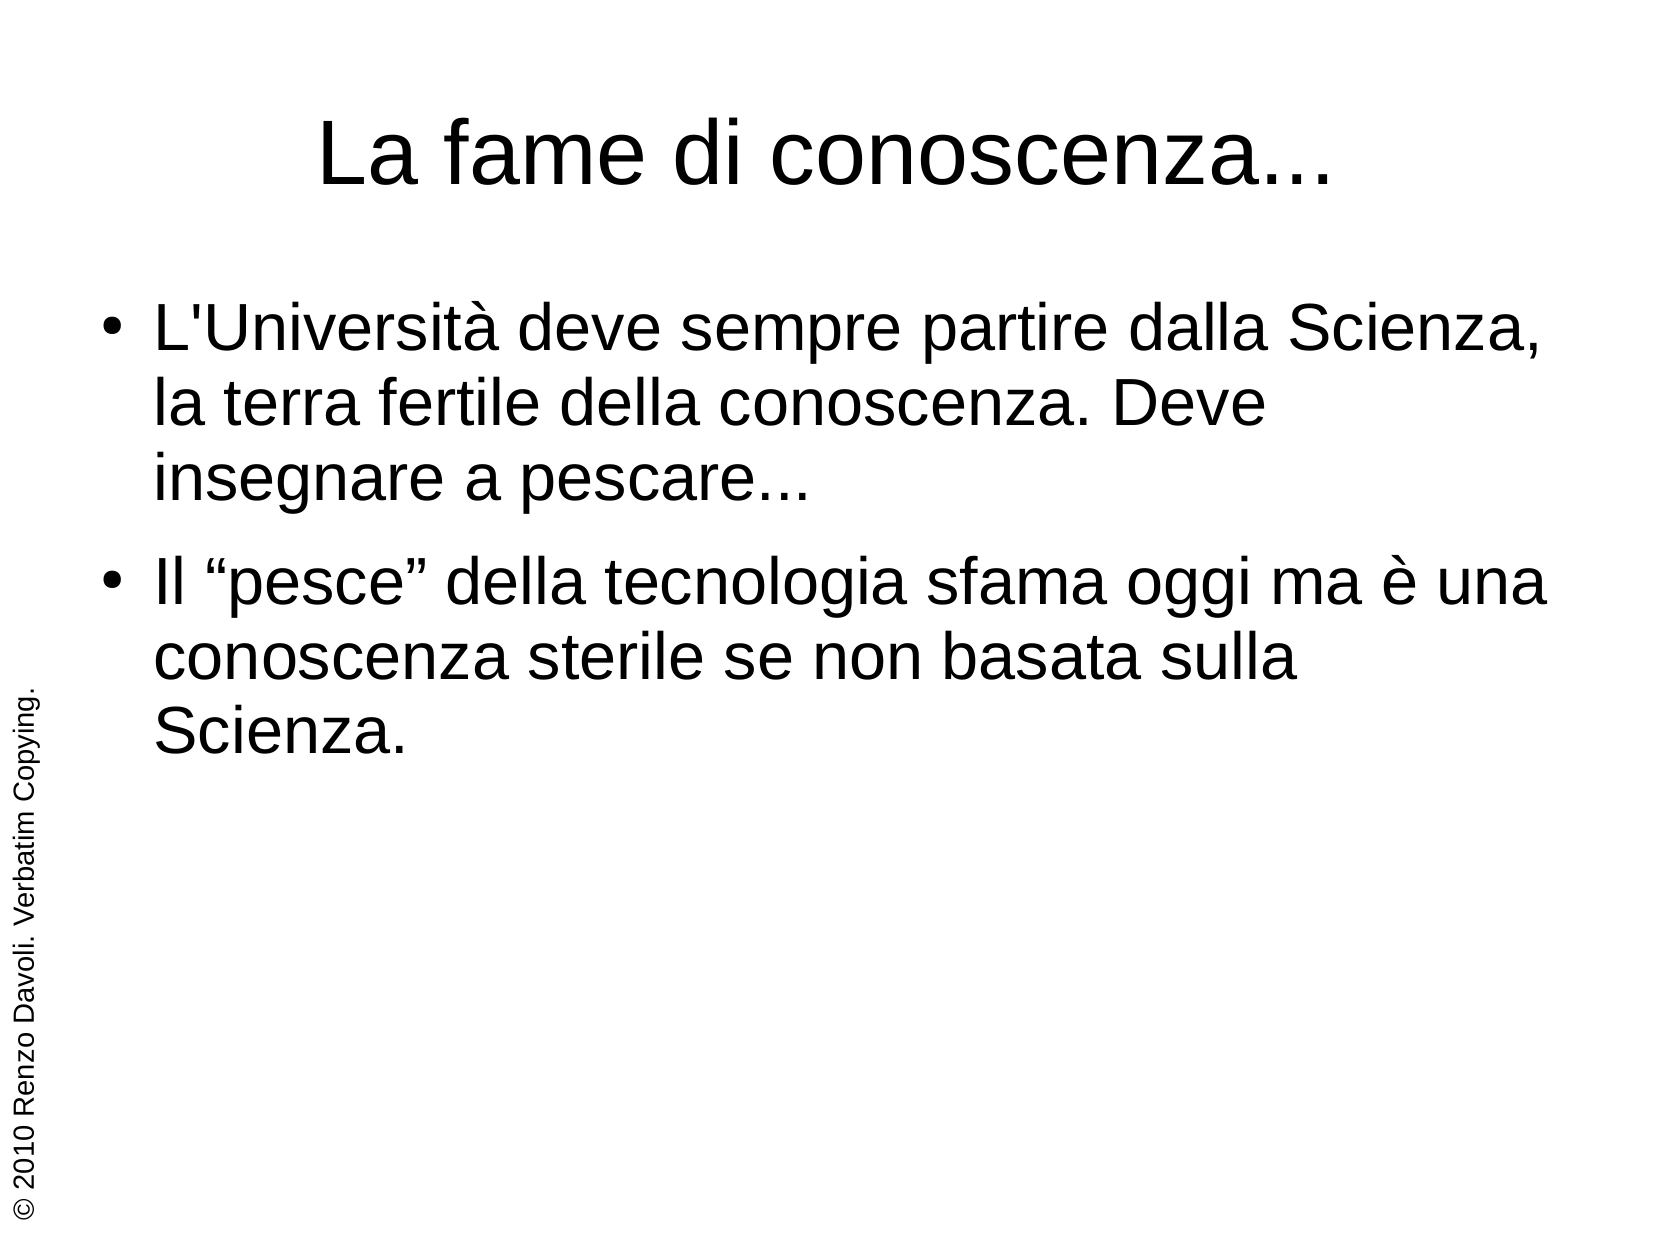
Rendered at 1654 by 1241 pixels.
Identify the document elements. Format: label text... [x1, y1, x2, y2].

title La fame di conoscenza... [82, 49, 1571, 257]
list L'Università deve sempre partire dalla Scienza, la terra fertile della conoscenza. Deve insegnare a pescare... Il “pesce” della tecnologia sfama oggi ma è una conoscenza sterile se non basata sulla Scienza. [82, 290, 1571, 1109]
